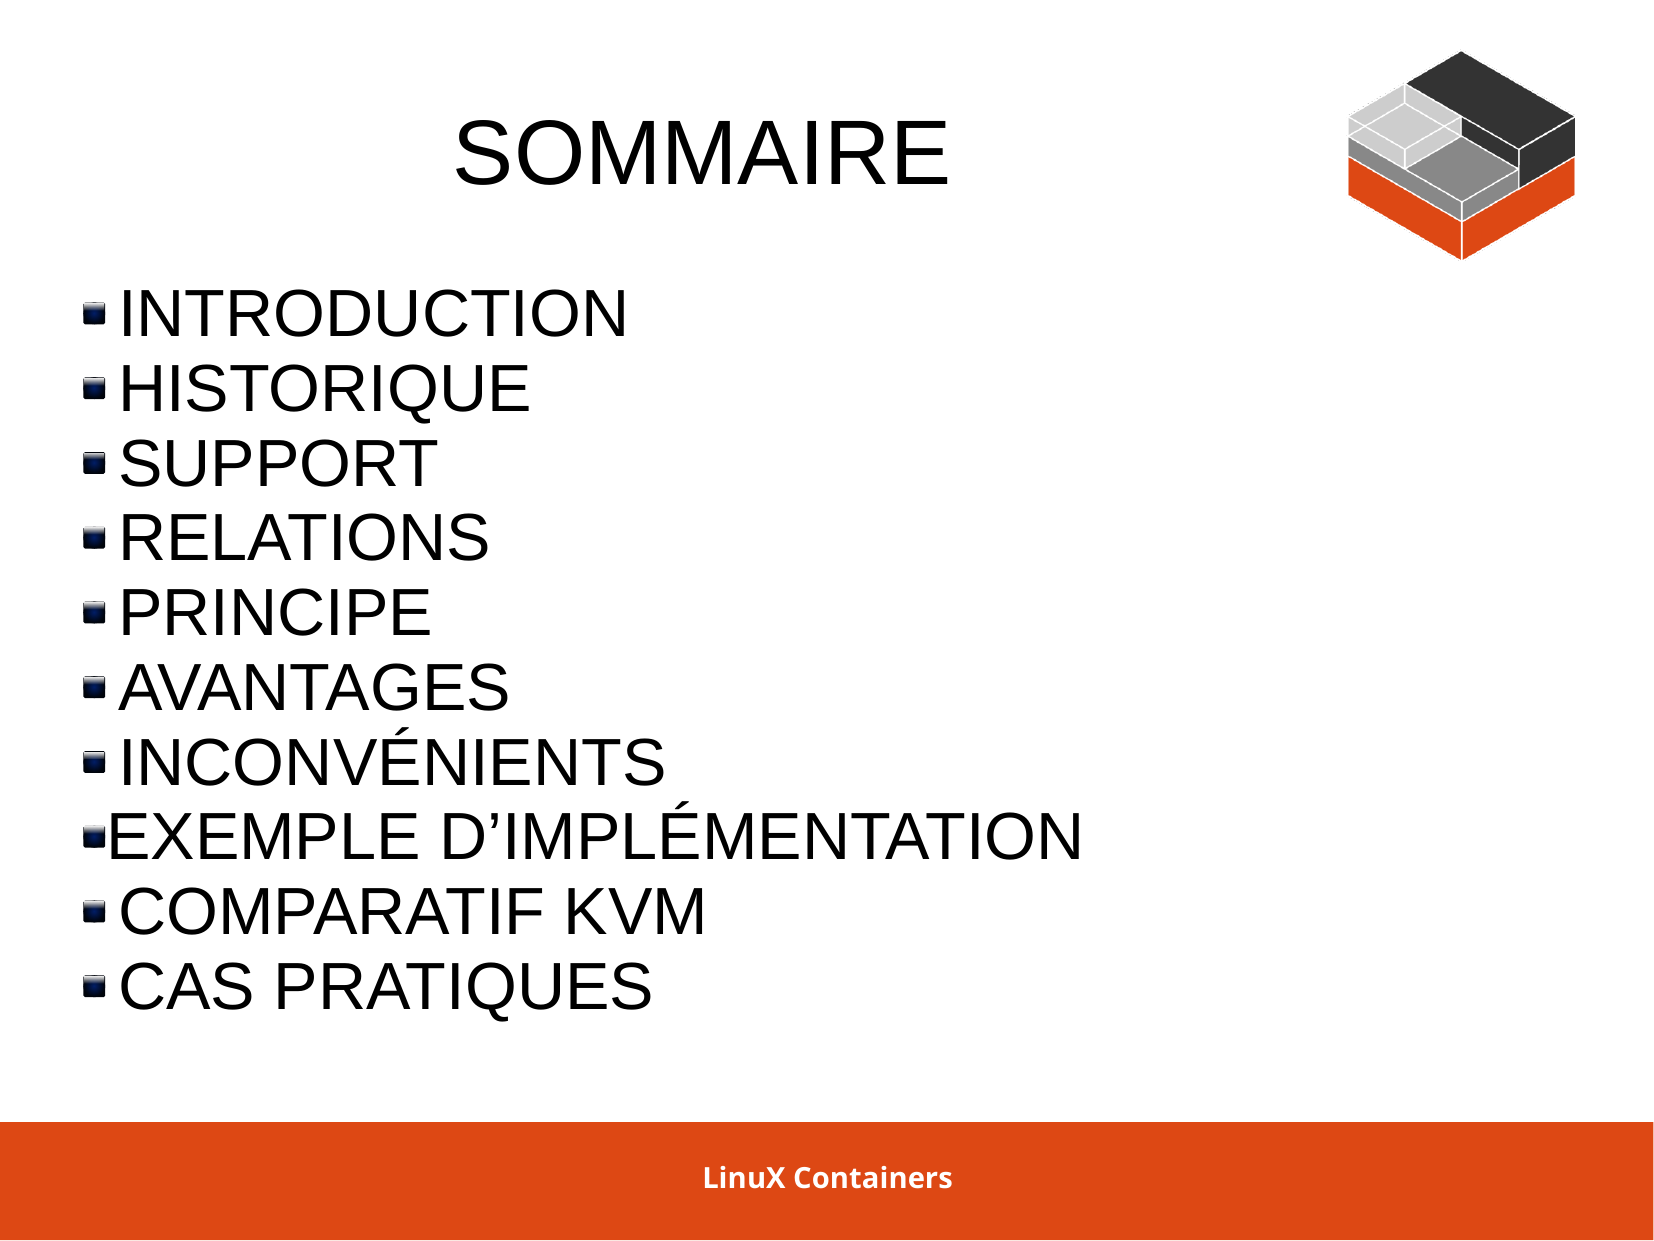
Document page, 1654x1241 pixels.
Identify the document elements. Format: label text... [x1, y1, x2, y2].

picture [1346, 49, 1576, 261]
title SOMMAIRE [82, 49, 1323, 257]
subtitle INTRODUCTION HISTORIQUE SUPPORT RELATIONS PRINCIPE AVANTAGES INCONVÉNIENTS EXEMPLE D’IMPLÉMENTATION COMPARATIF KVM CAS PRATIQUES [82, 275, 1571, 1024]
